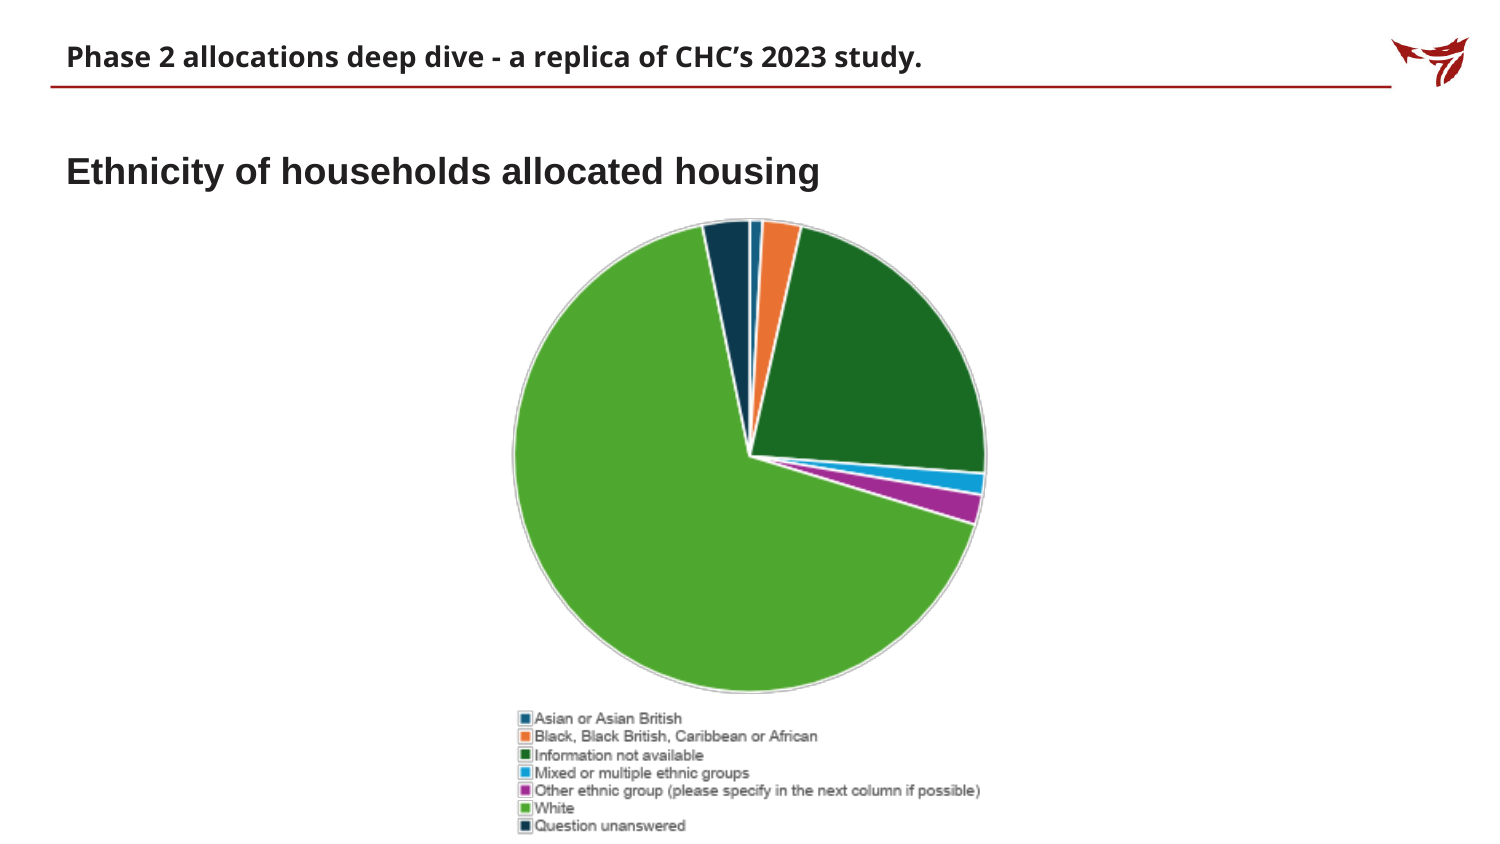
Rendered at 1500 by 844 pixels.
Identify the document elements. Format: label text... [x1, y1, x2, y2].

picture [271, 773, 1229, 844]
list Ethnicity of households allocated housing [51, 125, 1449, 773]
title Phase 2 allocations deep dive - a replica of CHC’s 2023 study. [51, 23, 1380, 89]
